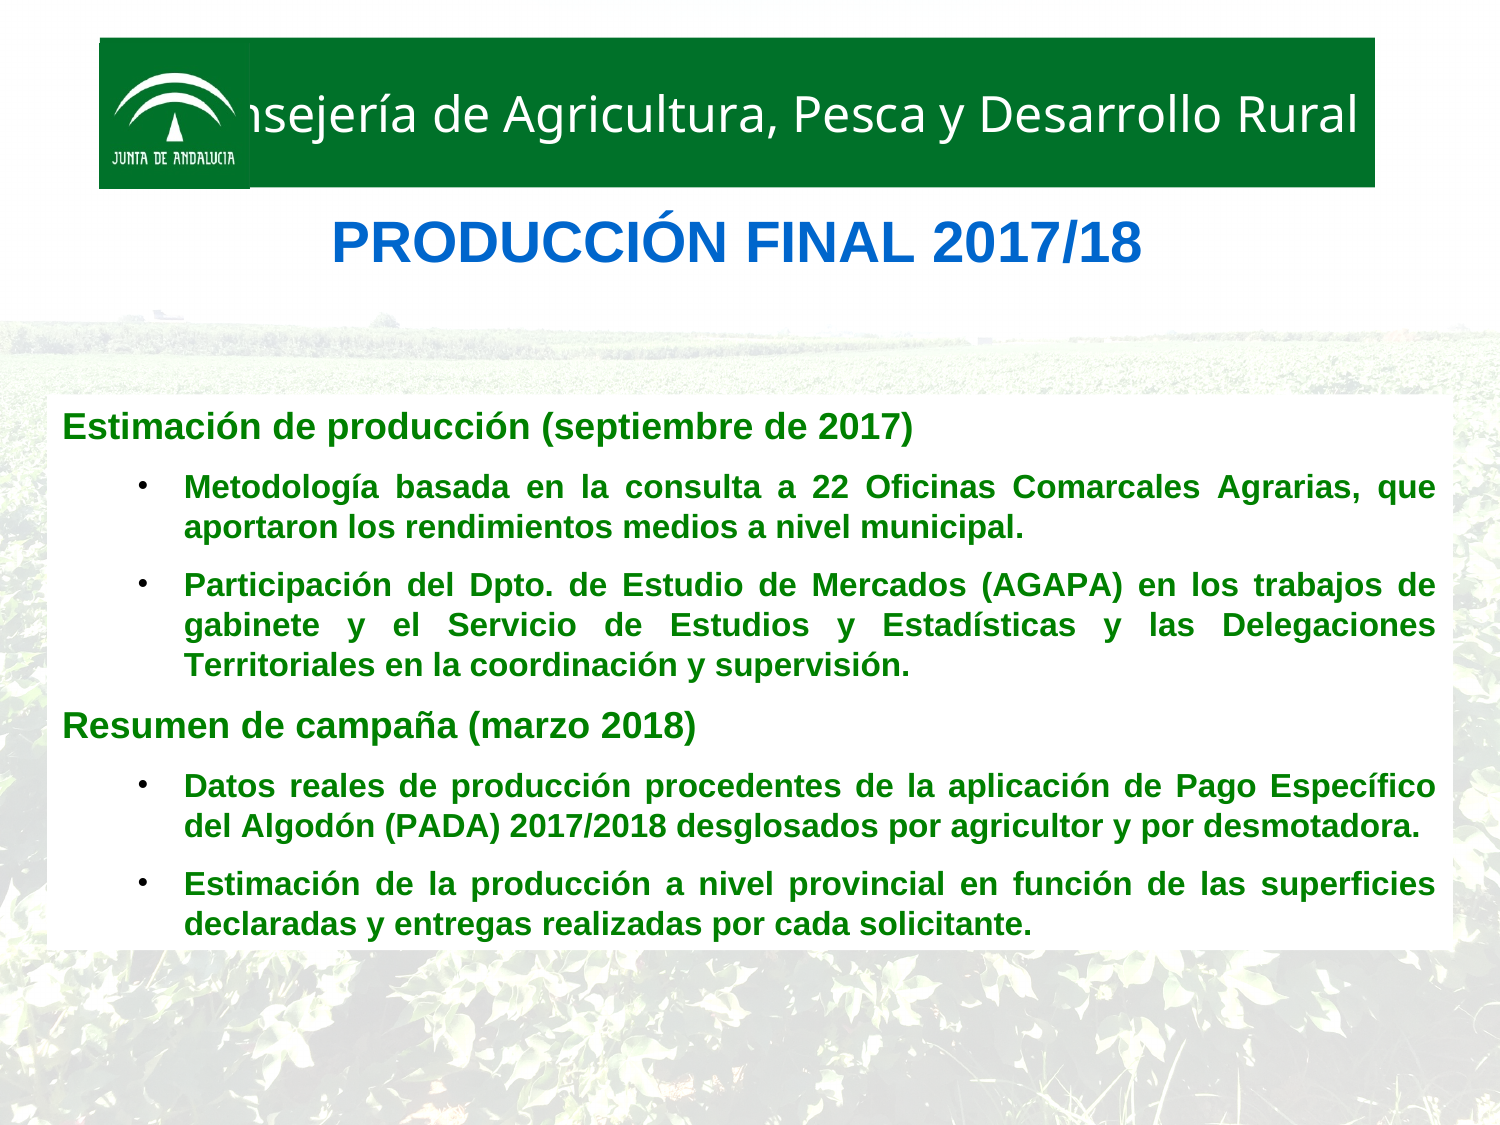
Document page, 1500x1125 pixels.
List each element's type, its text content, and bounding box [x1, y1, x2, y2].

list PRODUCCIÓN FINAL 2017/18 [74, 212, 1400, 313]
picture [0, 0, 1500, 1125]
text_box Estimación de producción (septiembre de 2017) Metodología basada en la consulta a 22 Oficinas Comarcales Agrarias, que aportaron los rendimientos medios a nivel municipal. Participación del Dpto. de Estudio de Mercados (AGAPA) en los trabajos de gabinete y el Servicio de Estudios y Estadísticas y las Delegaciones Territoriales en la coordinación y supervisión. Resumen de campaña (marzo 2018) Datos reales de producción procedentes de la aplicación de Pago Específico del Algodón (PADA) 2017/2018 desglosados por agricultor y por desmotadora. Estimación de la producción a nivel provincial en función de las superficies declaradas y entregas realizadas por cada solicitante. [47, 394, 1453, 951]
title Consejería de Agricultura, Pesca y Desarrollo Rural [99, 37, 1375, 188]
